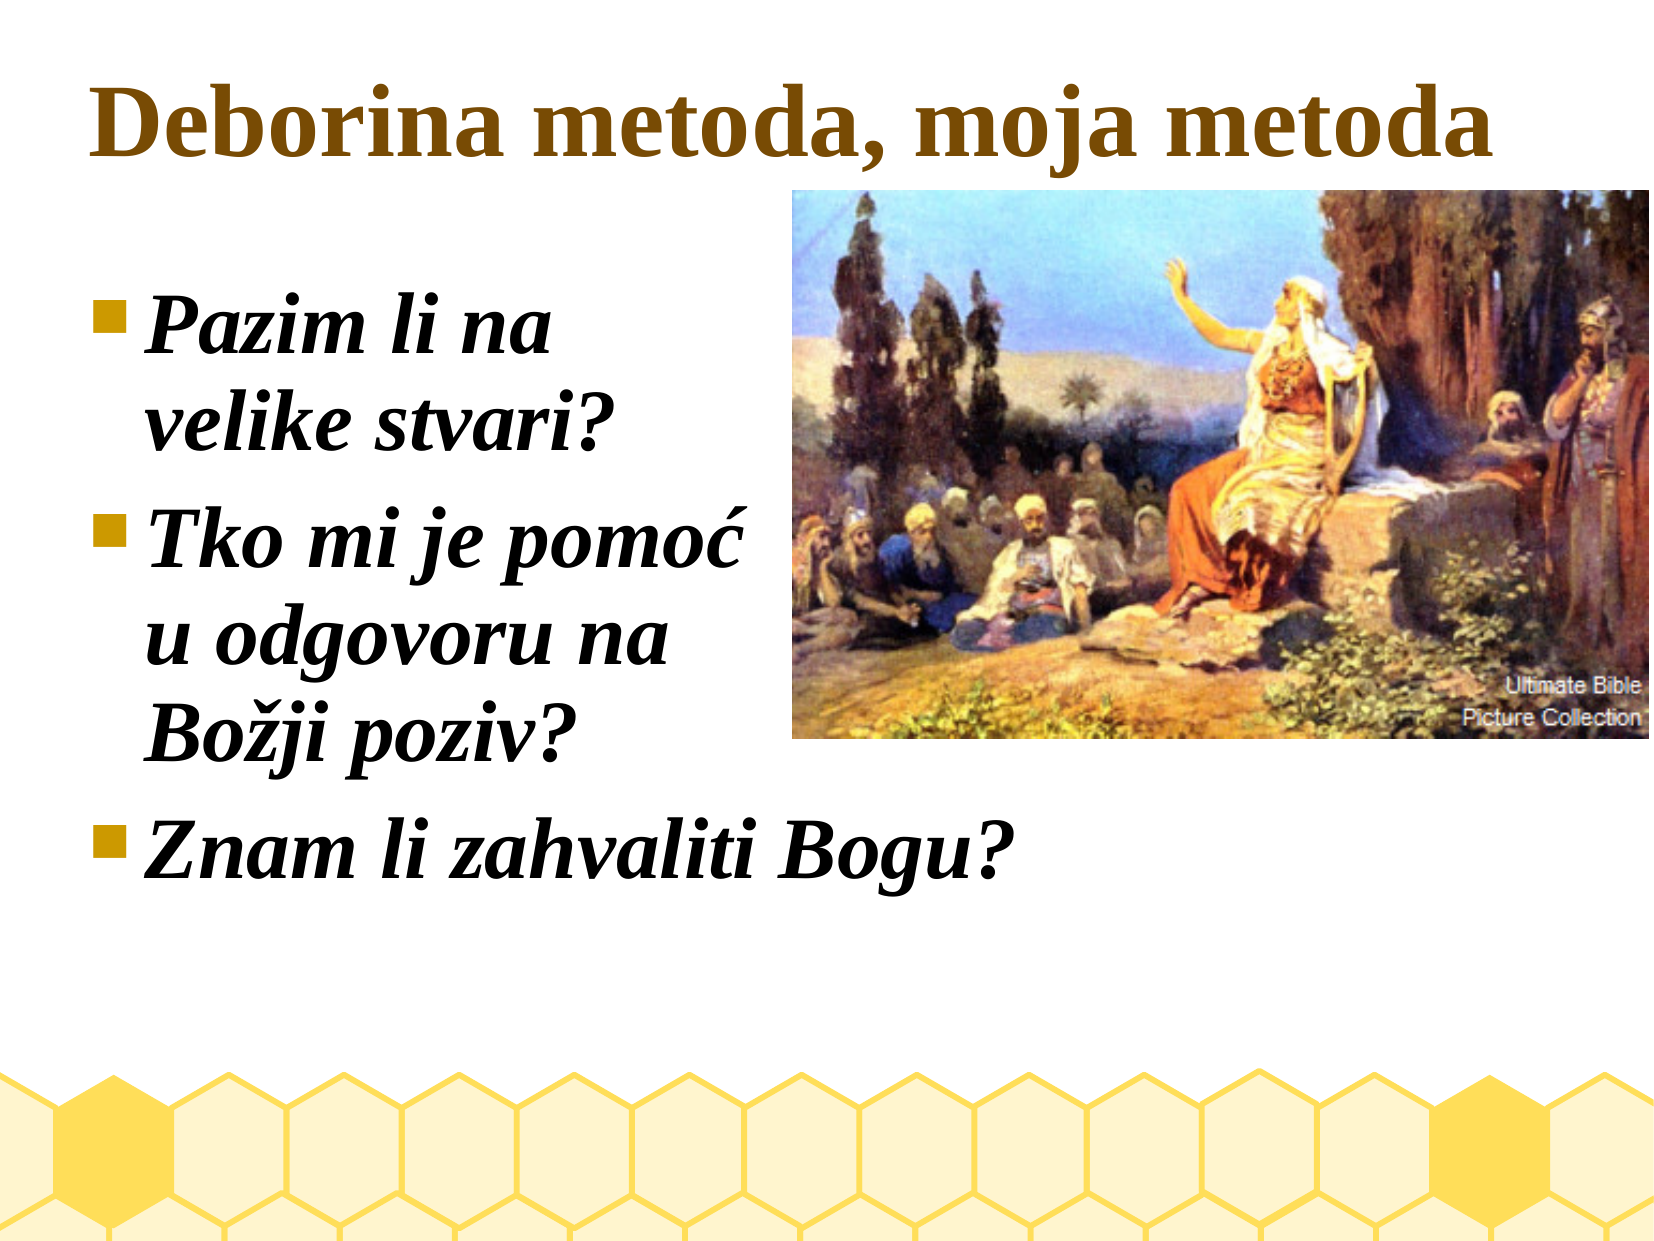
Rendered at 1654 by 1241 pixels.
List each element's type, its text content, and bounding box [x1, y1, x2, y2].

list Pazim li na velike stvari? Tko mi je pomoć u odgovoru na Božji poziv? Znam li zahvaliti Bogu? [88, 275, 1536, 1063]
title Deborina metoda, moja metoda [88, 5, 1565, 237]
picture [792, 190, 1649, 739]
